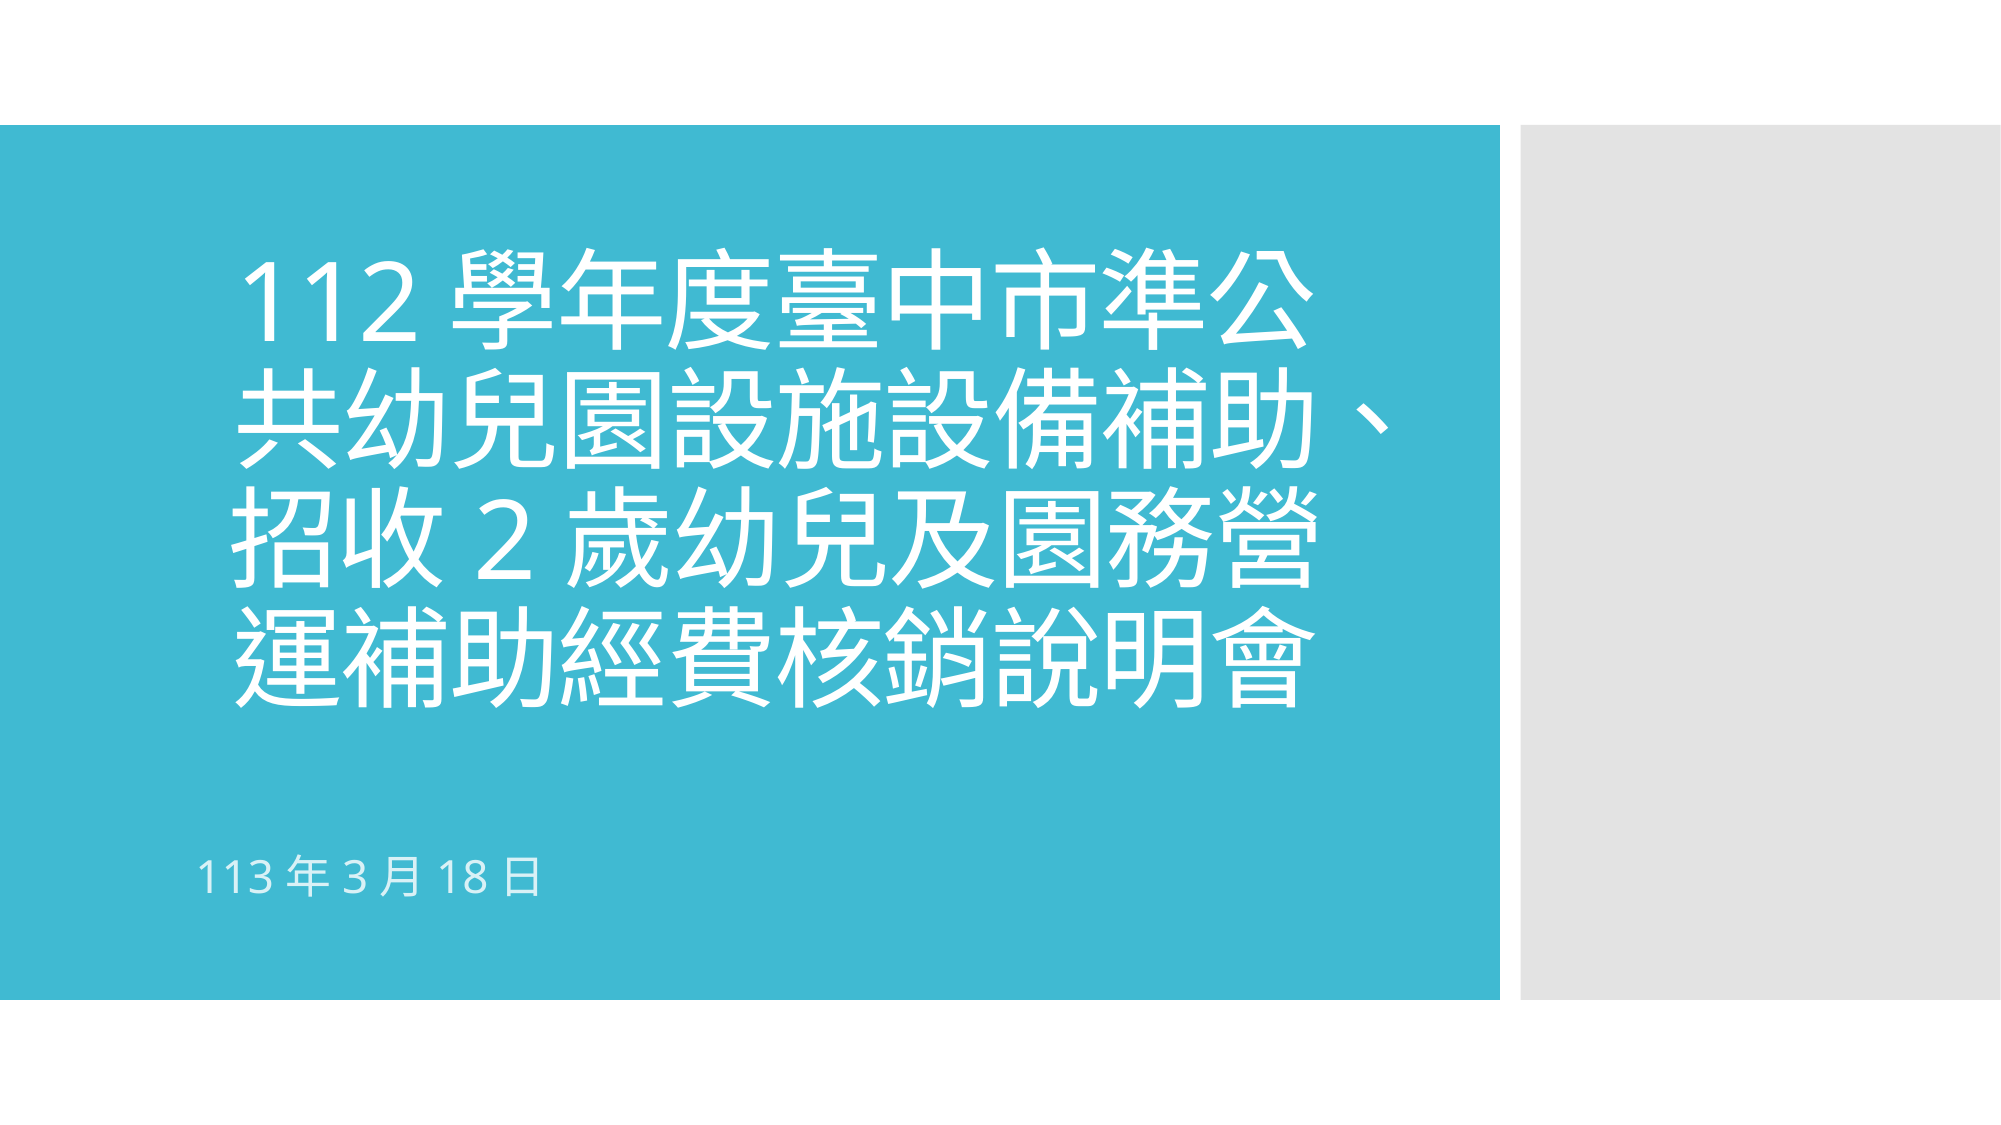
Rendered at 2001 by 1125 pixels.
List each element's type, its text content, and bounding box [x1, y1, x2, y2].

title 112學年度臺中市準公共幼兒園設施設備補助、招收2歲幼兒及園務營運補助經費核銷說明會 [175, 213, 1376, 864]
subtitle 113年3月18日 [180, 766, 1381, 917]
